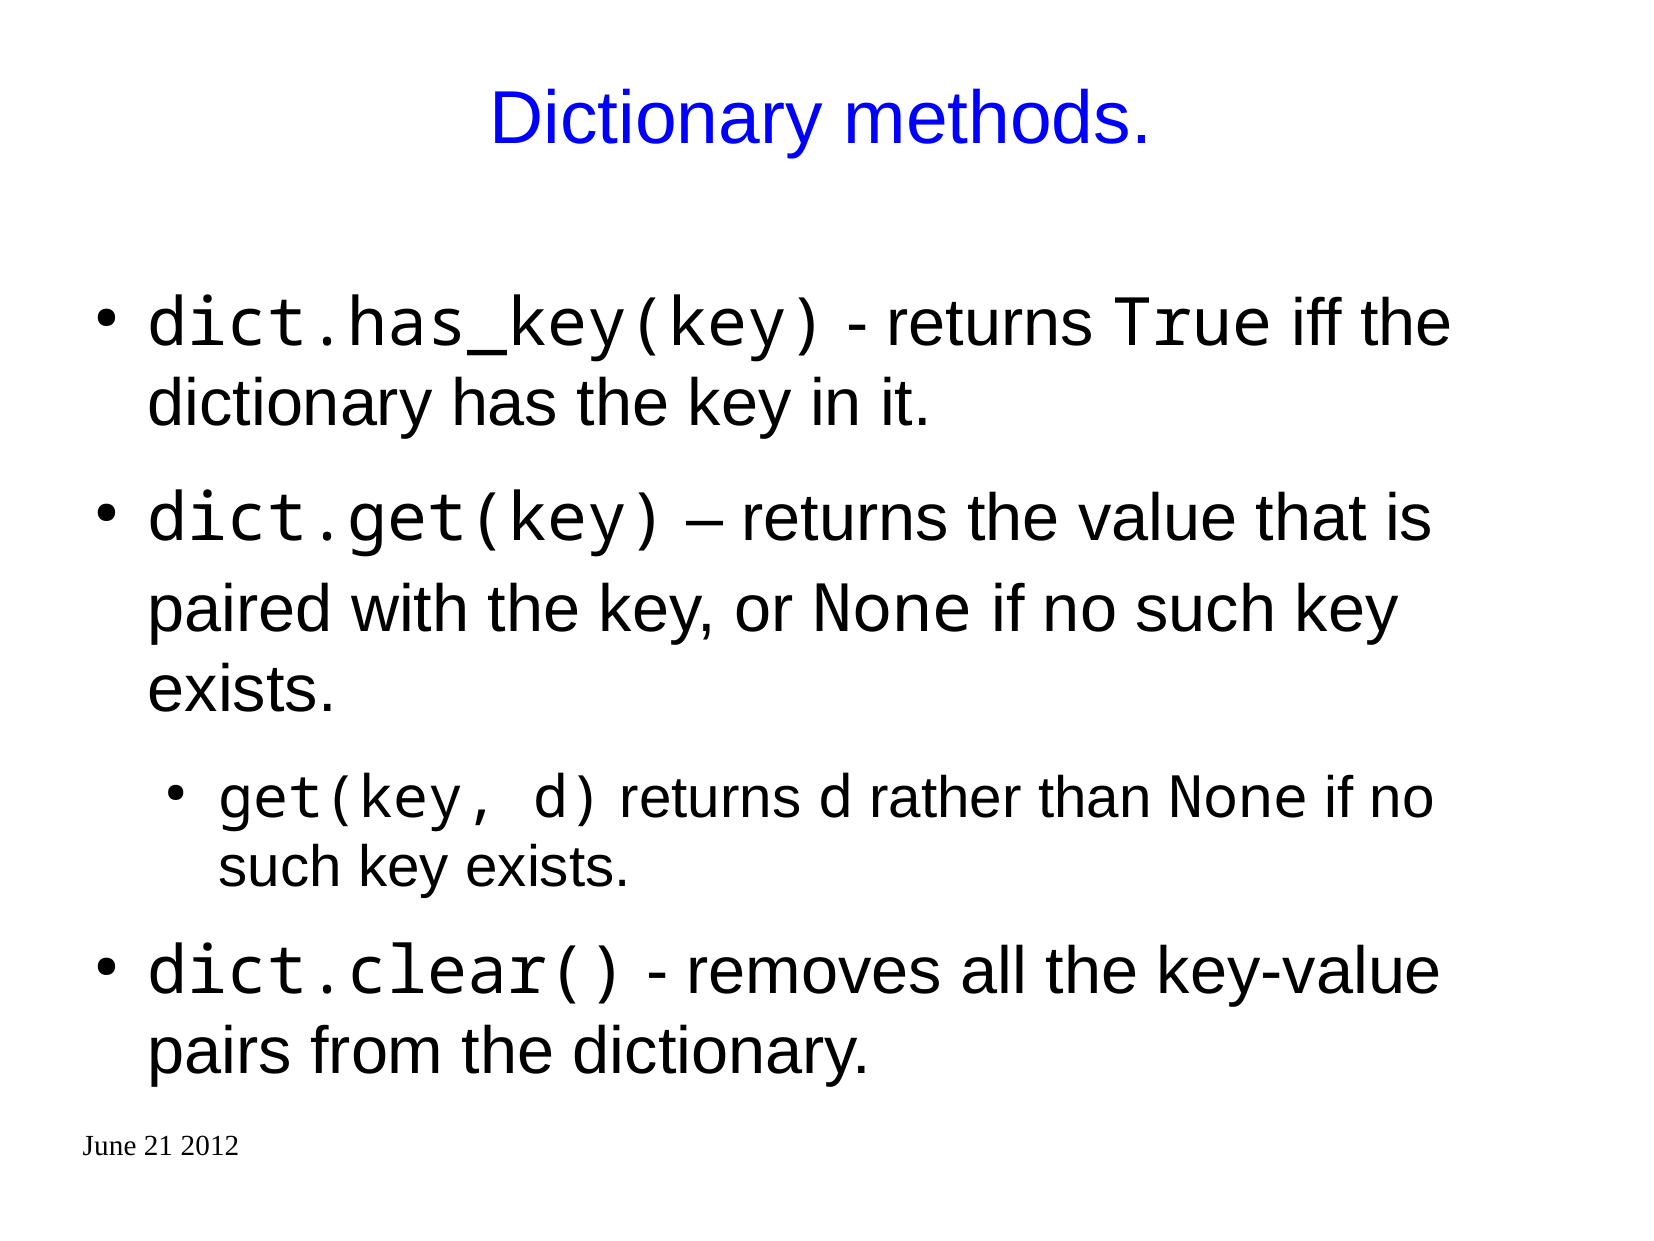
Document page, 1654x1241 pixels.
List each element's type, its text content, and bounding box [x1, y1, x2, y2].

title Dictionary methods. [76, 58, 1565, 178]
list dict.has_key(key) - returns True iff the dictionary has the key in it. dict.get(key) – returns the value that is paired with the key, or None if no such key exists. get(key, d) returns d rather than None if no such key exists. dict.clear() - removes all the key-value pairs from the dictionary. [76, 274, 1565, 1093]
